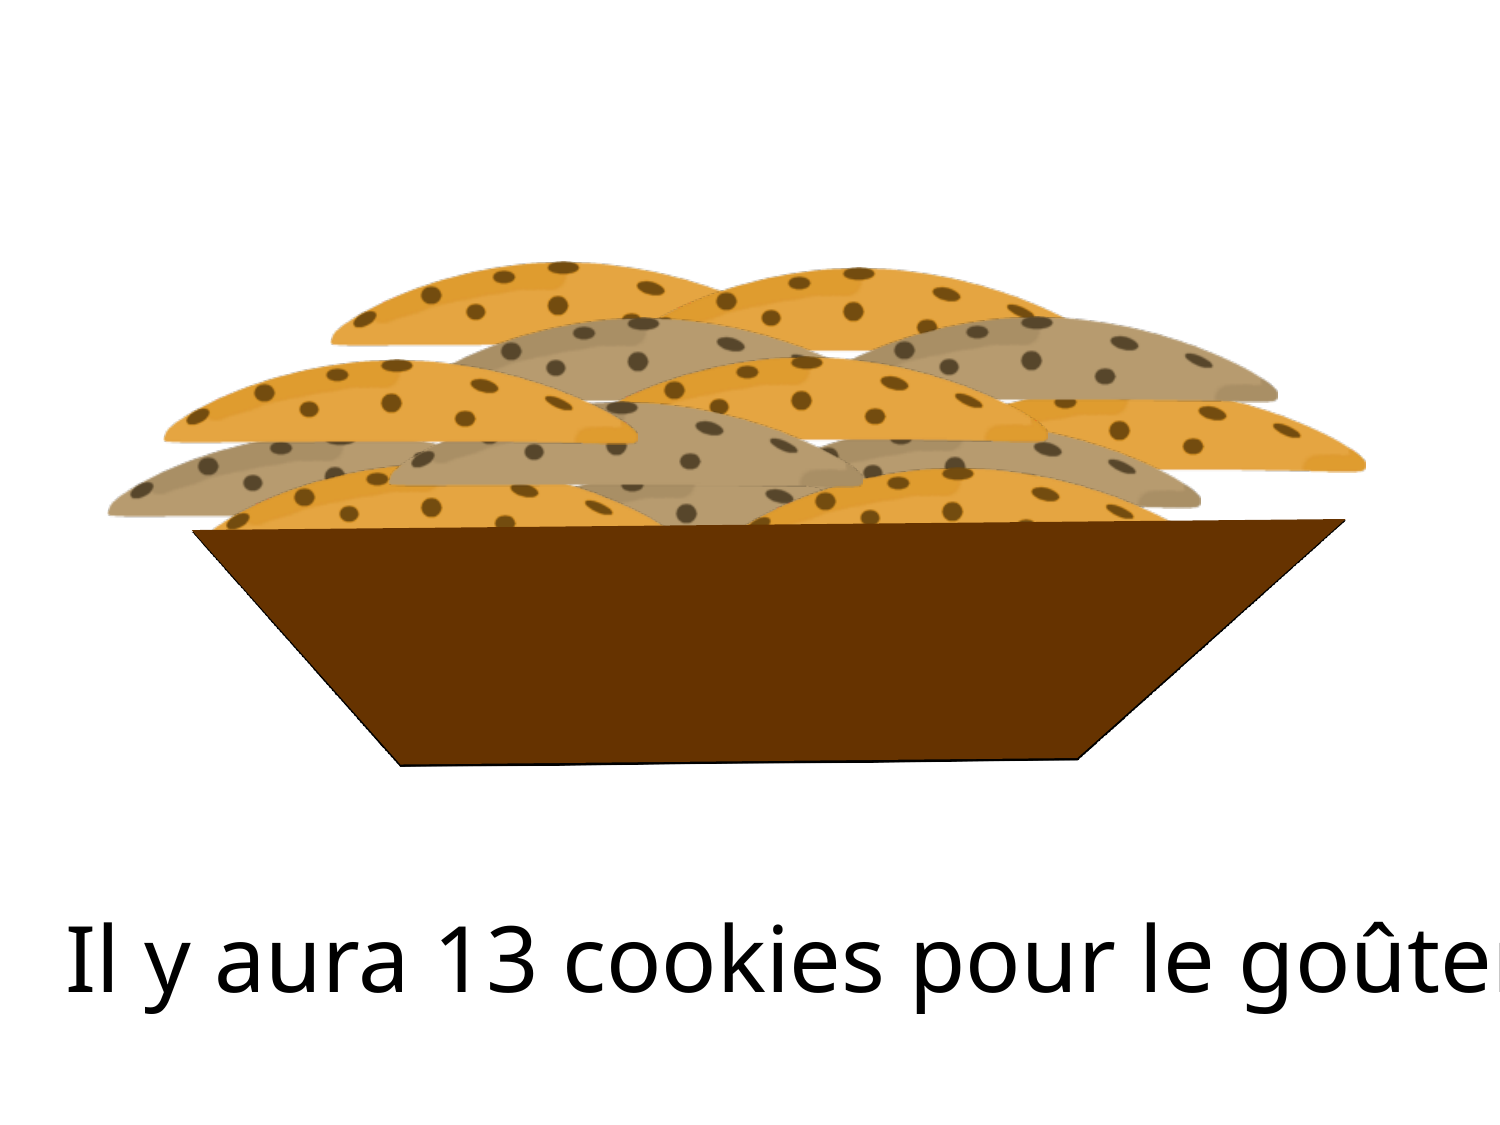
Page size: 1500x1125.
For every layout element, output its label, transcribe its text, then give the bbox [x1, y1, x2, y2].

picture [107, 261, 1366, 529]
text_box [191, 519, 1346, 765]
text_box Il y aura 13 cookies pour le goûter . [51, 893, 1500, 1018]
